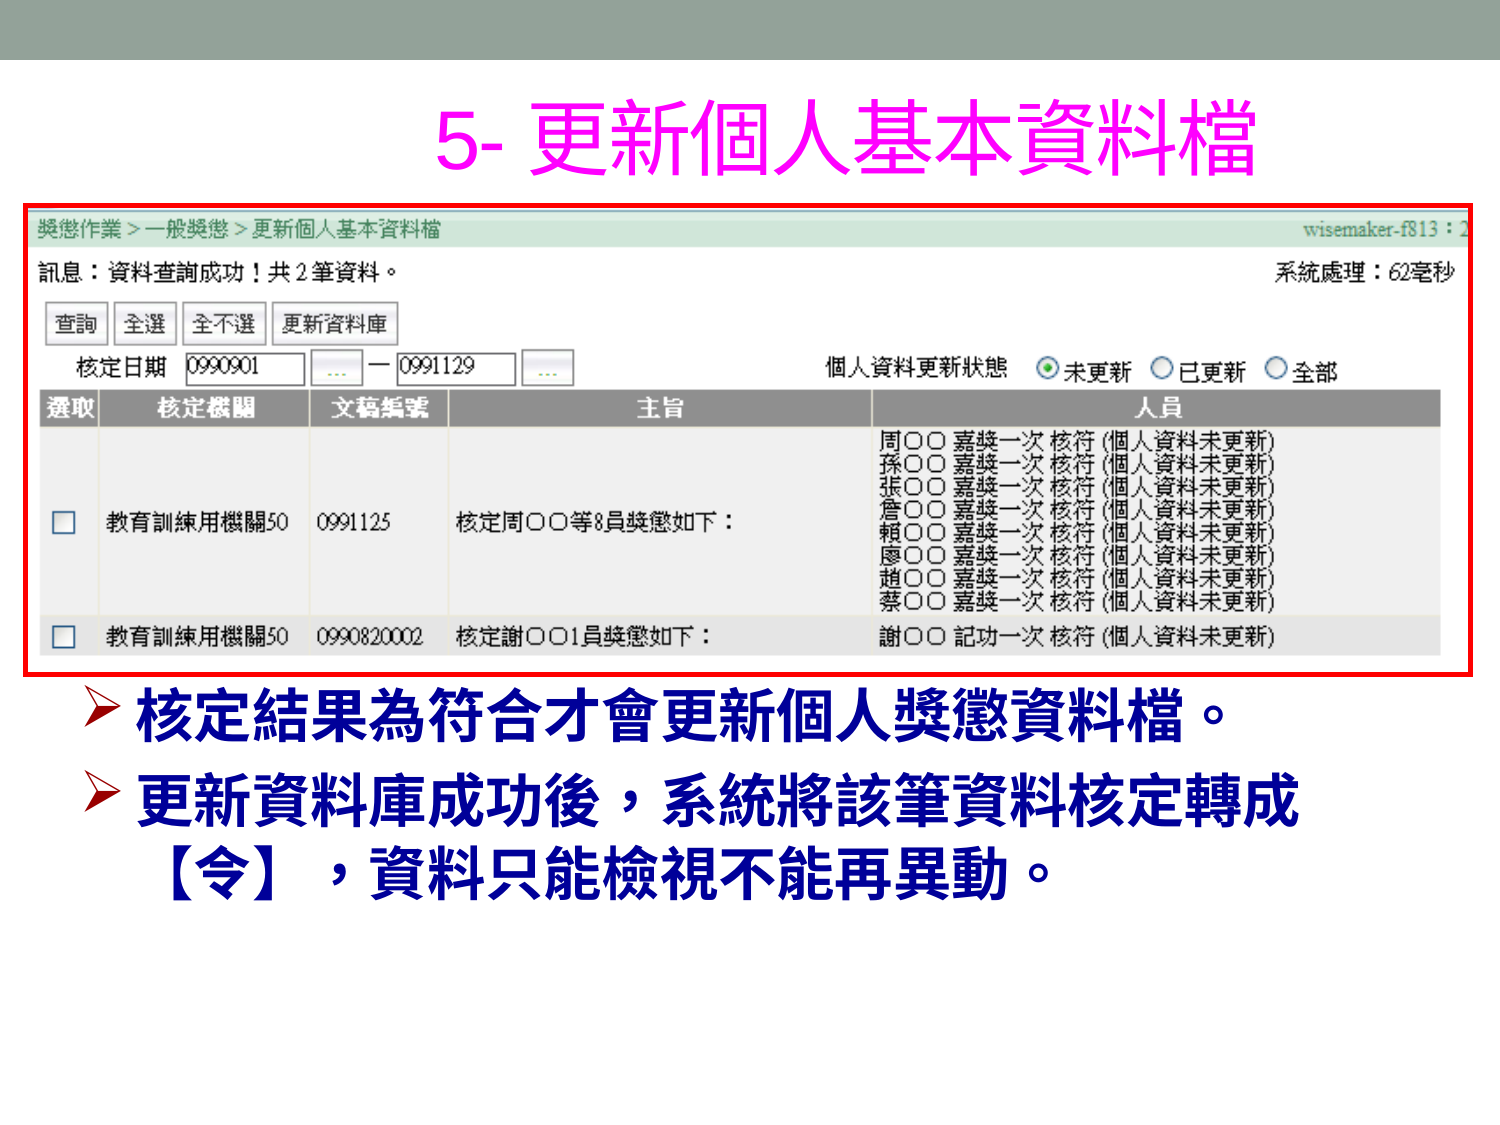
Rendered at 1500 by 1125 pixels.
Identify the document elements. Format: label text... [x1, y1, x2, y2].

text_box 核定結果為符合才會更新個人獎懲資料檔。 更新資料庫成功後，系統將該筆資料核定轉成【令】，資料只能檢視不能再異動。 [64, 586, 1471, 965]
picture [28, 208, 1469, 673]
title 5-更新個人基本資料檔 [0, 42, 1275, 231]
